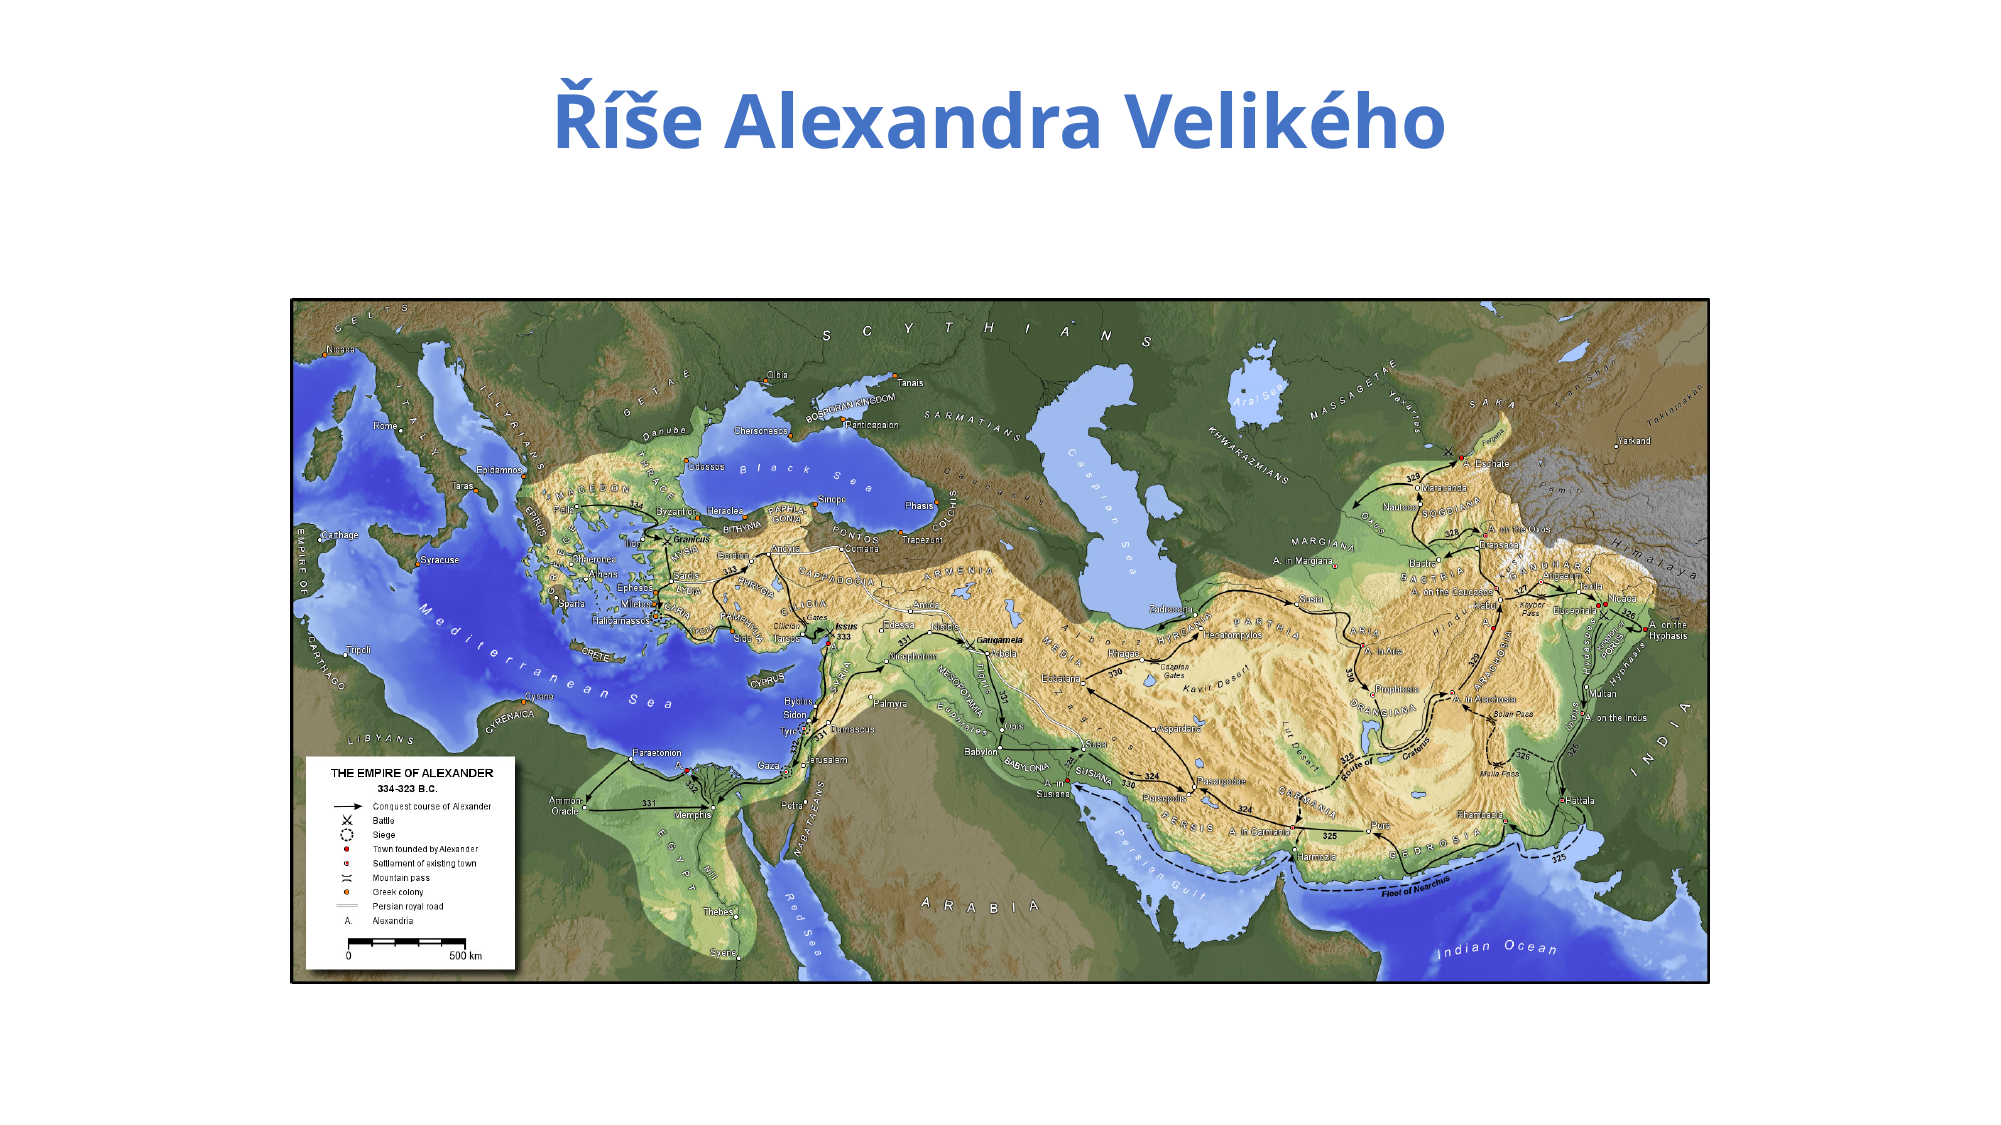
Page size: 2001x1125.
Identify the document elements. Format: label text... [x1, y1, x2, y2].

title Říše Alexandra Velikého [137, 59, 1863, 189]
picture [290, 298, 1710, 984]
